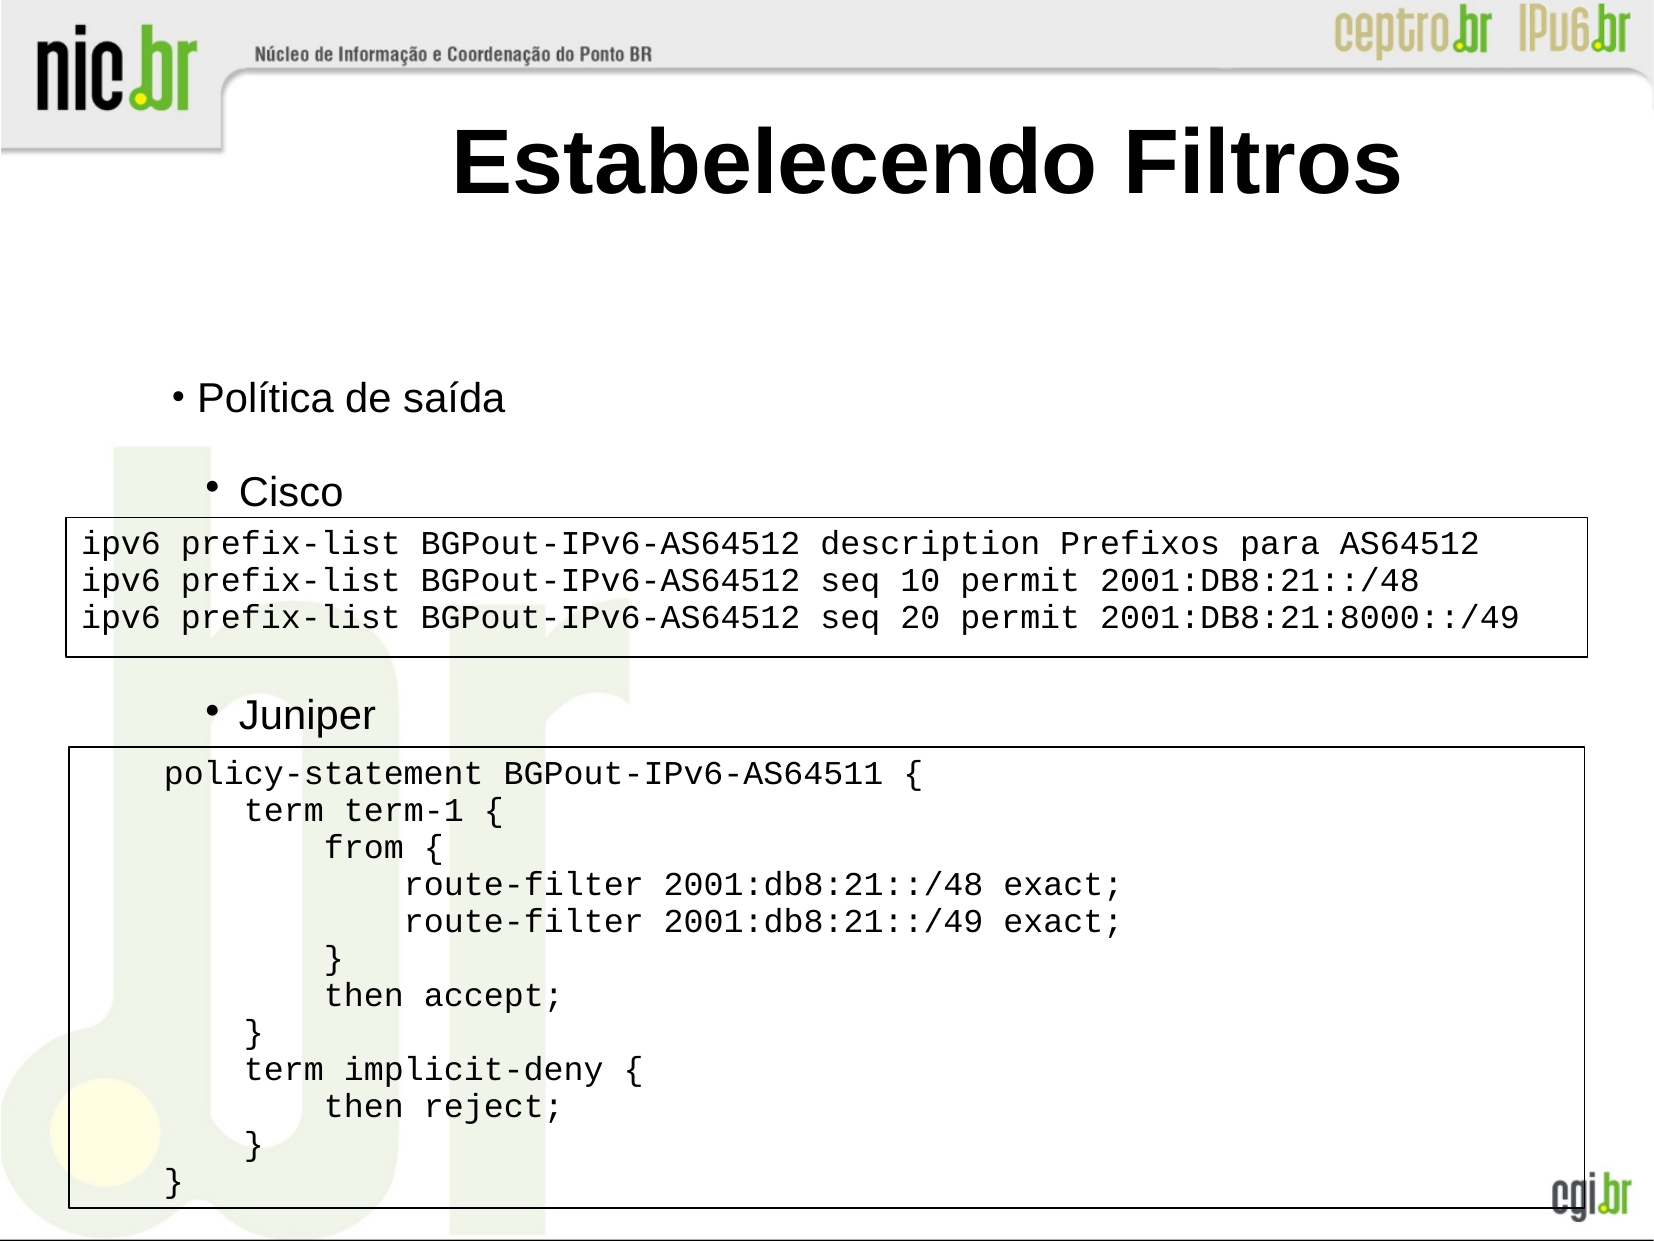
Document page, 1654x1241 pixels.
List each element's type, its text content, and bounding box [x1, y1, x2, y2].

text_box policy-statement BGPout-IPv6-AS64511 { term term-1 { from { route-filter 2001:db8:21::/48 exact; route-filter 2001:db8:21::/49 exact; } then accept; } term implicit-deny { then reject; } } [69, 747, 1585, 1208]
text_box Política de saída Cisco Juniper [156, 360, 1498, 502]
text_box Estabelecendo Filtros [190, 97, 1654, 216]
text_box ipv6 prefix-list BGPout-IPv6-AS64512 description Prefixos para AS64512 ipv6 prefix-list BGPout-IPv6-AS64512 seq 10 permit 2001:DB8:21::/48 ipv6 prefix-list BGPout-IPv6-AS64512 seq 20 permit 2001:DB8:21:8000::/49 [66, 517, 1588, 657]
picture [0, 0, 1654, 1241]
